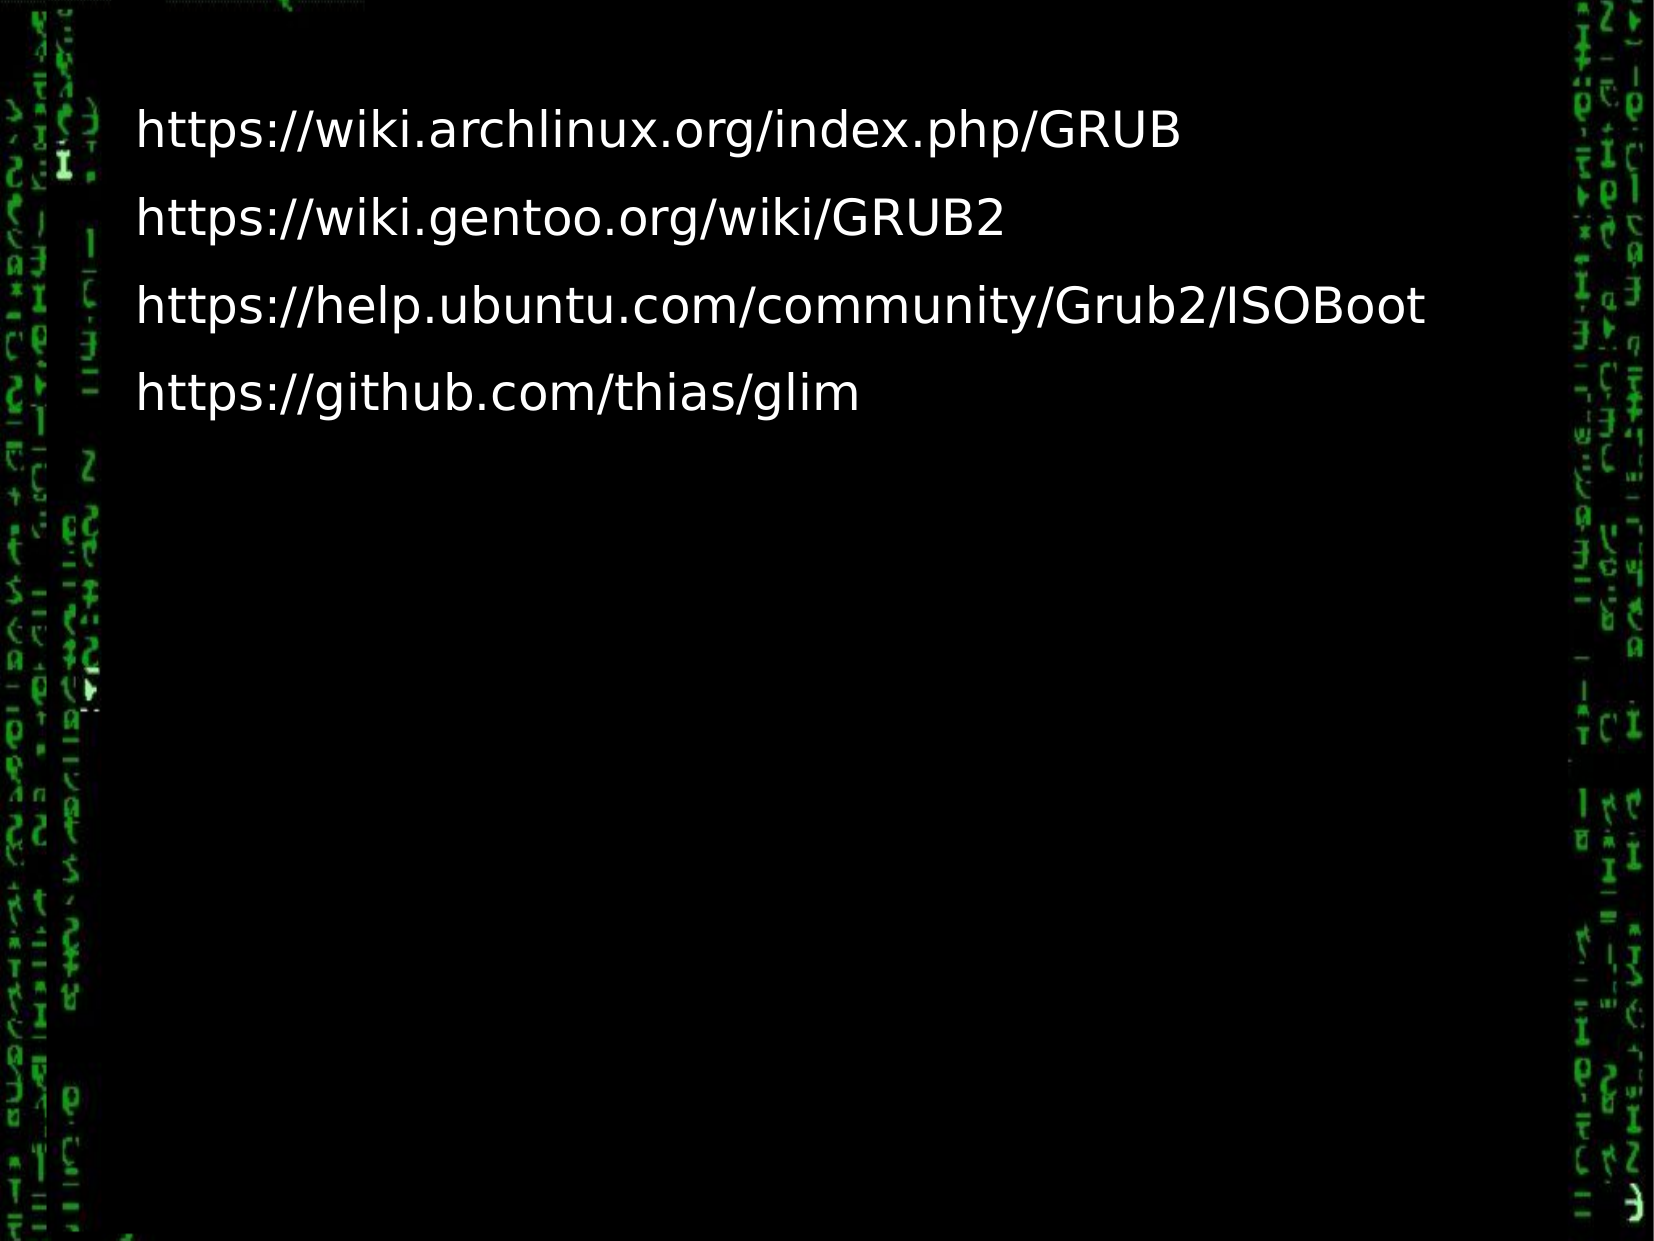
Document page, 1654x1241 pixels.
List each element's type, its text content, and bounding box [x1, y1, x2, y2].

picture [0, 0, 1654, 1241]
list https://wiki.archlinux.org/index.php/GRUB https://wiki.gentoo.org/wiki/GRUB2 https://help.ubuntu.com/community/Grub2/ISOBoot https://github.com/thias/glim [64, 101, 1554, 821]
